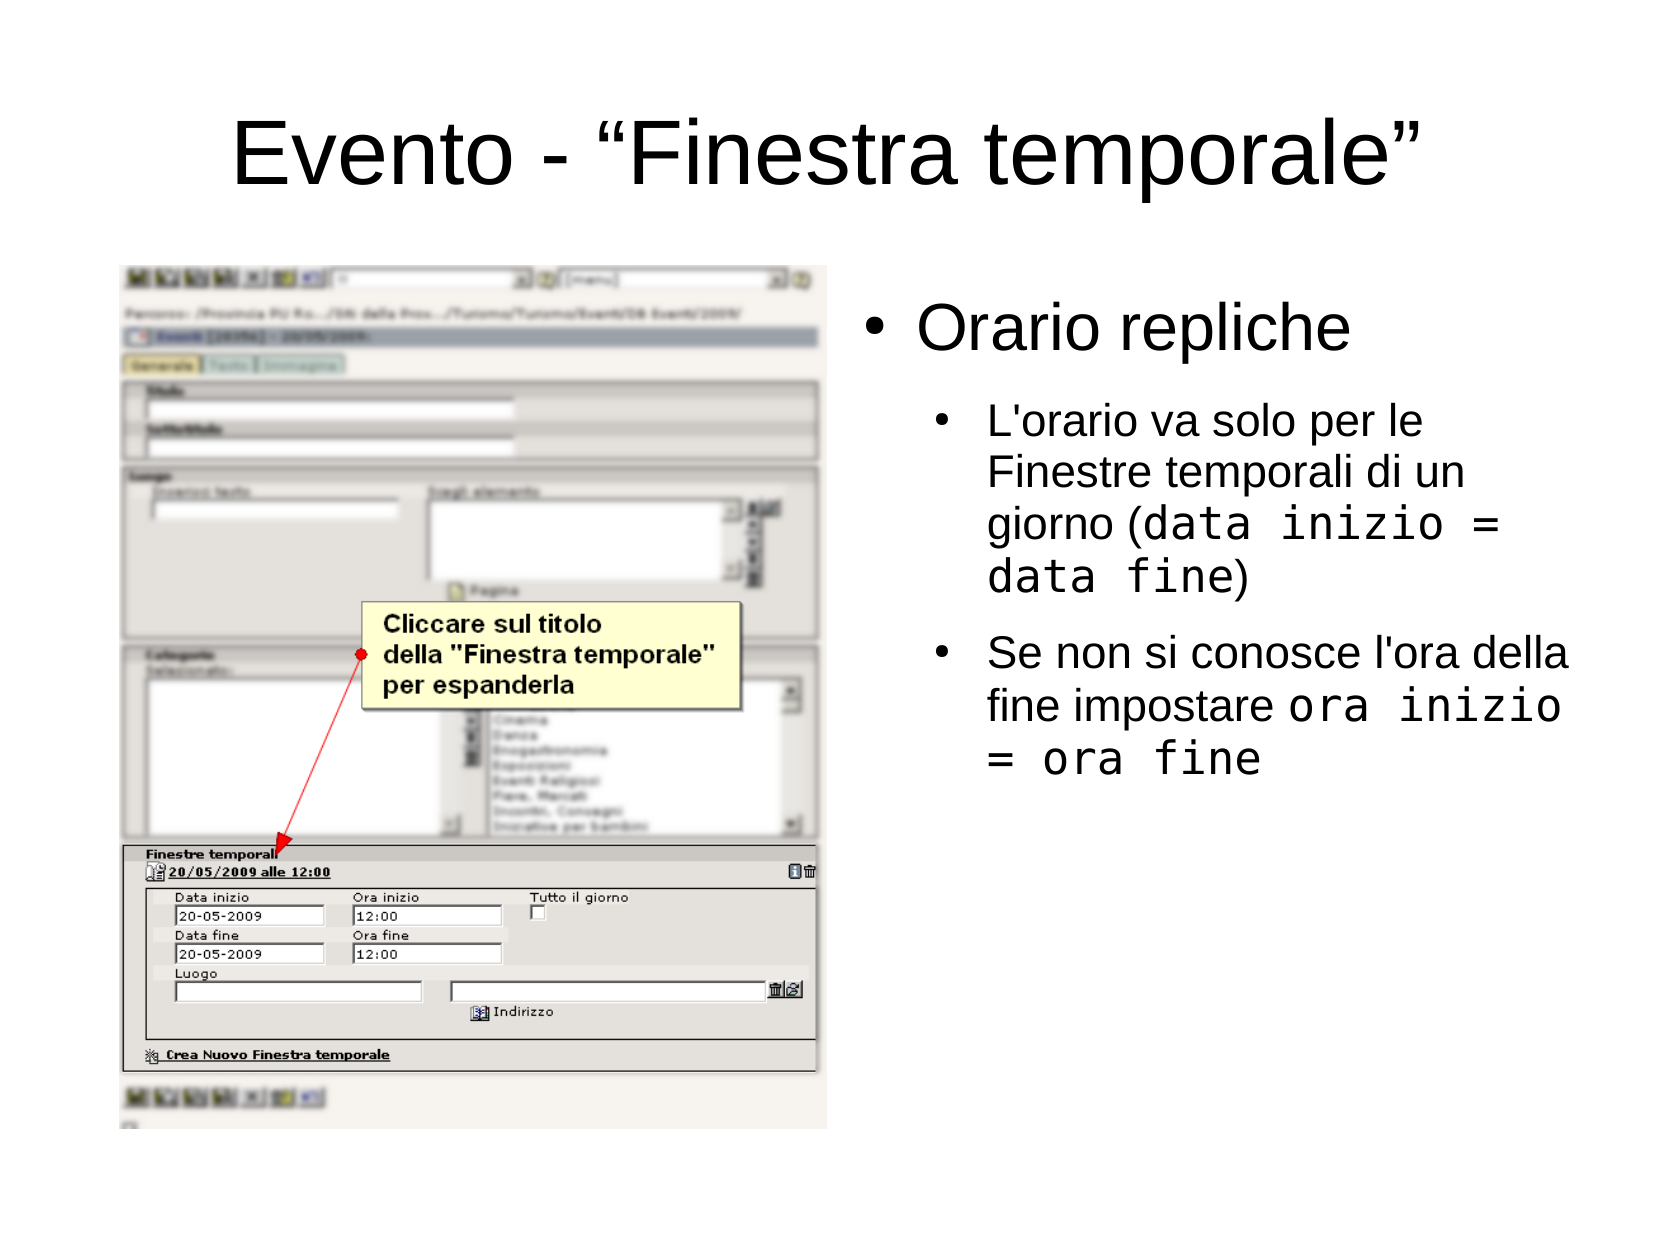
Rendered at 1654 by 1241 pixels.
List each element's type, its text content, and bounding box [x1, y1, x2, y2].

title Evento - “Finestra temporale” [82, 56, 1571, 250]
picture [82, 265, 827, 1129]
list Orario repliche L'orario va solo per le Finestre temporali di un giorno (data inizio = data fine) Se non si conosce l'ora della fine impostare ora inizio = ora fine [845, 290, 1572, 1094]
